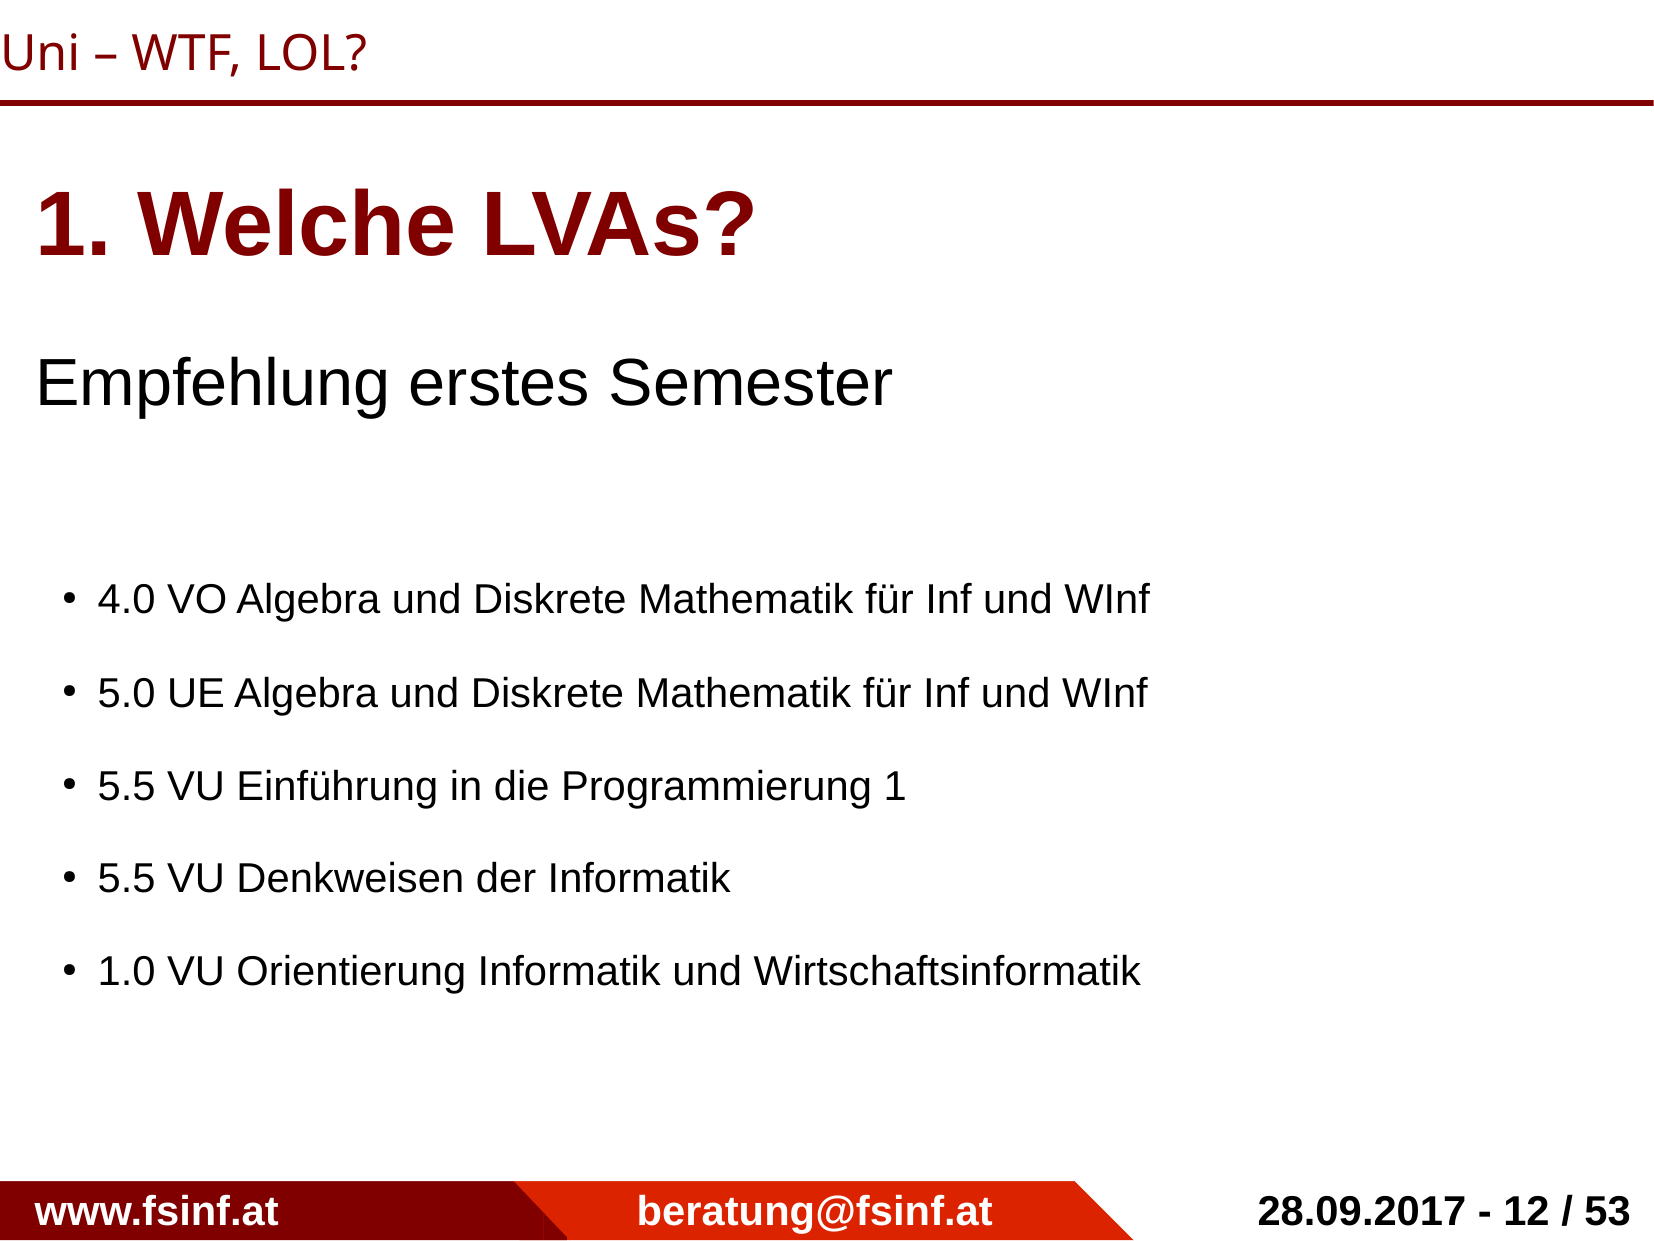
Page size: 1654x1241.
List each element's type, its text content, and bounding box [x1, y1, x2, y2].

text_box 4.0 VO Algebra und Diskrete Mathematik für Inf und WInf 5.0 UE Algebra und Diskrete Mathematik für Inf und WInf 5.5 VU Einführung in die Programmierung 1 5.5 VU Denkweisen der Informatik 1.0 VU Orientierung Informatik und Wirtschaftsinformatik [47, 407, 1630, 1164]
title 1. Welche LVAs? [35, 120, 1619, 328]
list Empfehlung erstes Semester [35, 344, 1571, 1164]
